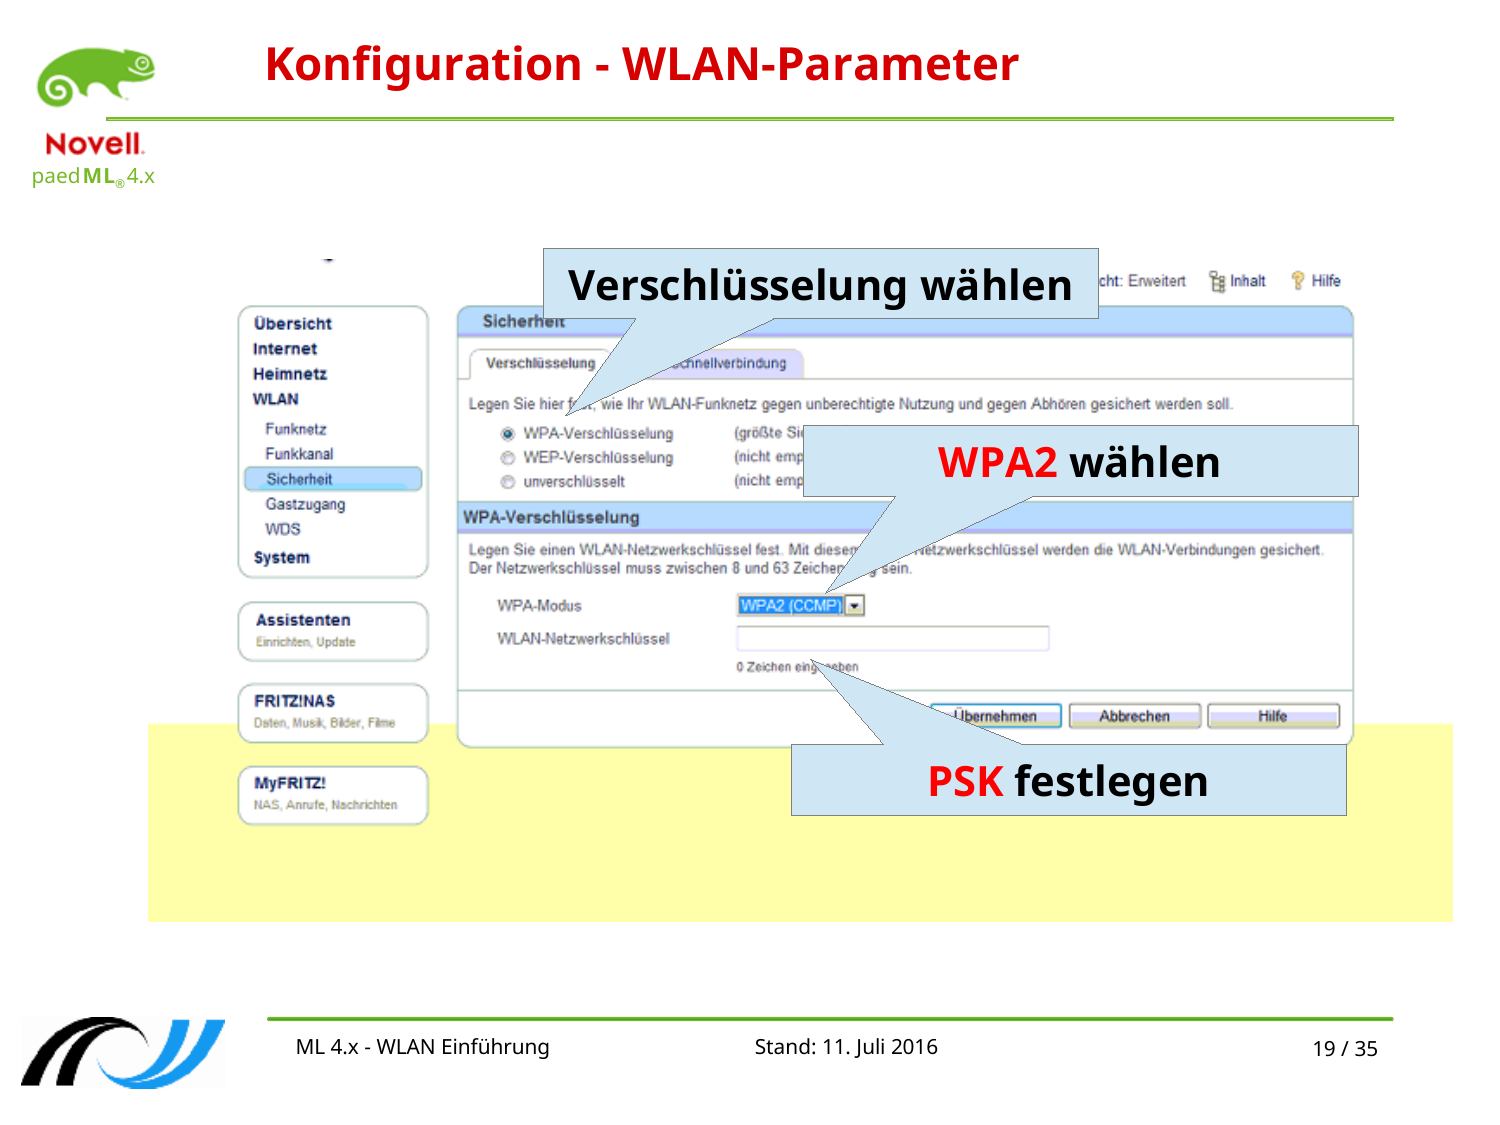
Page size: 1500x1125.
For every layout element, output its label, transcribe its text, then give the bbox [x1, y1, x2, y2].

title Konfiguration - WLAN-Parameter [232, 12, 1388, 113]
picture [21, 1017, 225, 1089]
text_box WPA2 wählen [803, 425, 1359, 594]
text_box PSK festlegen [791, 659, 1347, 816]
picture [148, 259, 1453, 922]
text_box Verschlüsselung wählen [543, 248, 1099, 416]
picture [24, 32, 167, 175]
